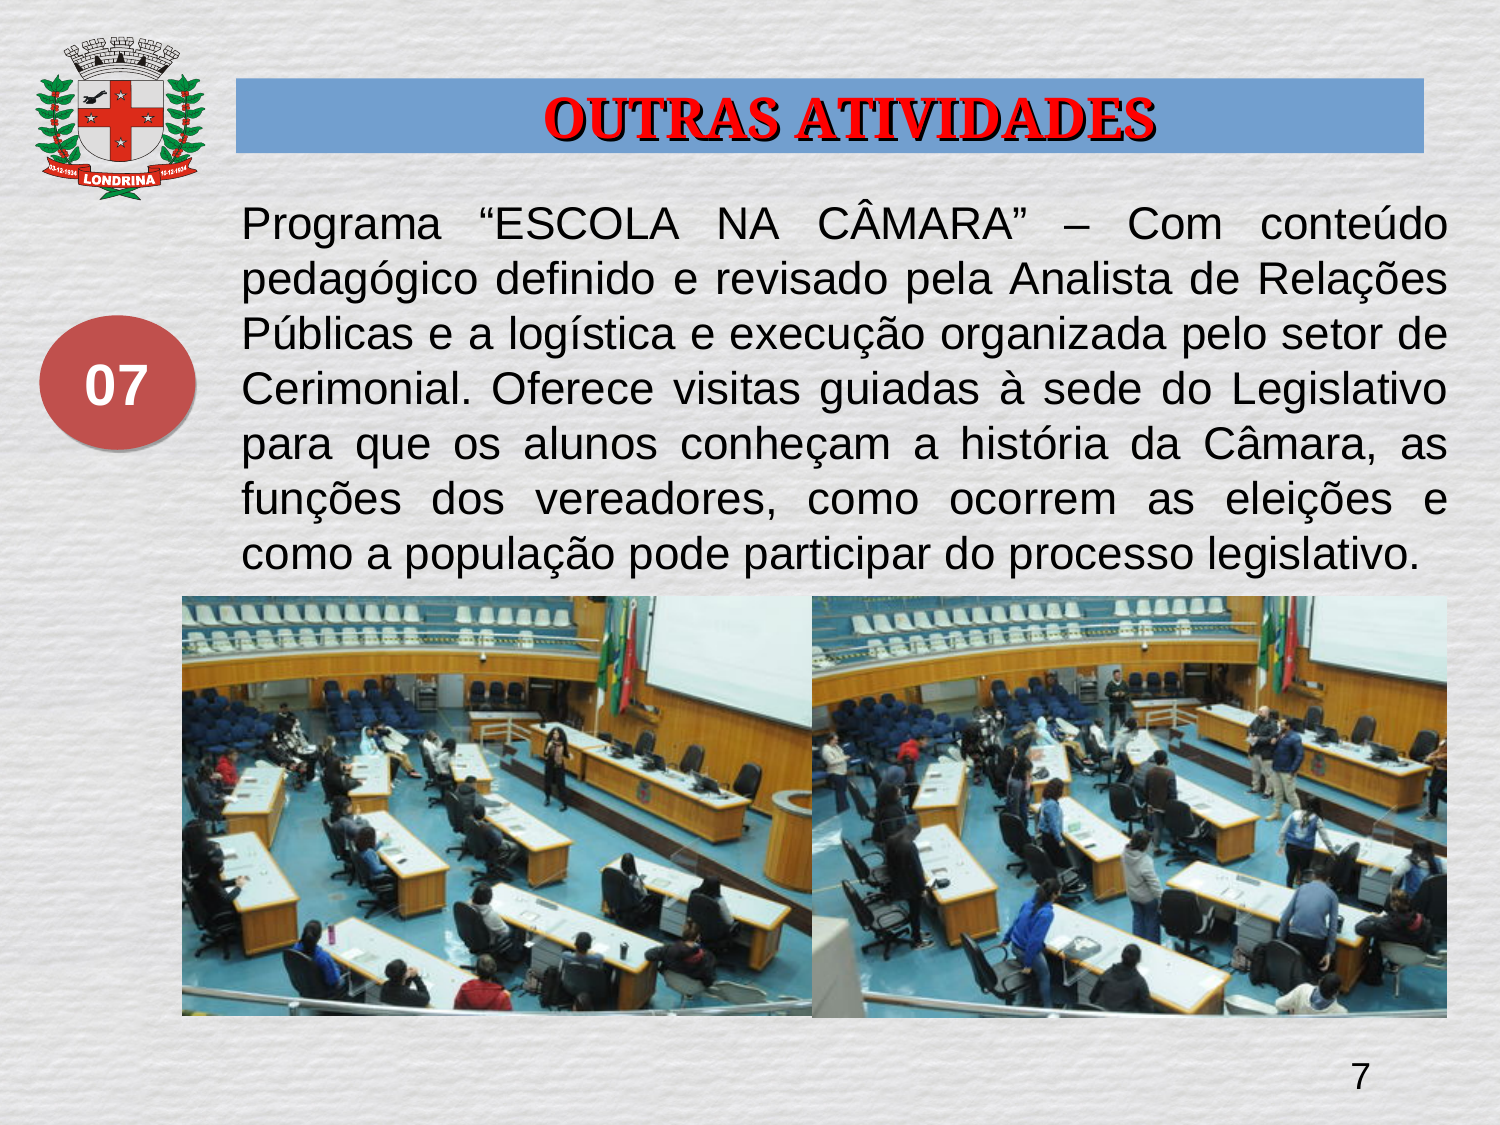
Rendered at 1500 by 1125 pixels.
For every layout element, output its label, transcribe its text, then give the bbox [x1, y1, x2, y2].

text_box 07 [39, 315, 196, 450]
text_box <número> [1335, 1044, 1500, 1115]
picture [0, 0, 1500, 1125]
text_box OUTRAS ATIVIDADES [236, 78, 1424, 154]
text_box Programa “ESCOLA NA CÂMARA” – Com conteúdo pedagógico definido e revisado pela Analista de Relações Públicas e a logística e execução organizada pelo setor de Cerimonial. Oferece visitas guiadas à sede do Legislativo para que os alunos conheçam a história da Câmara, as funções dos vereadores, como ocorrem as eleições e como a população pode participar do processo legislativo. [226, 186, 1465, 586]
